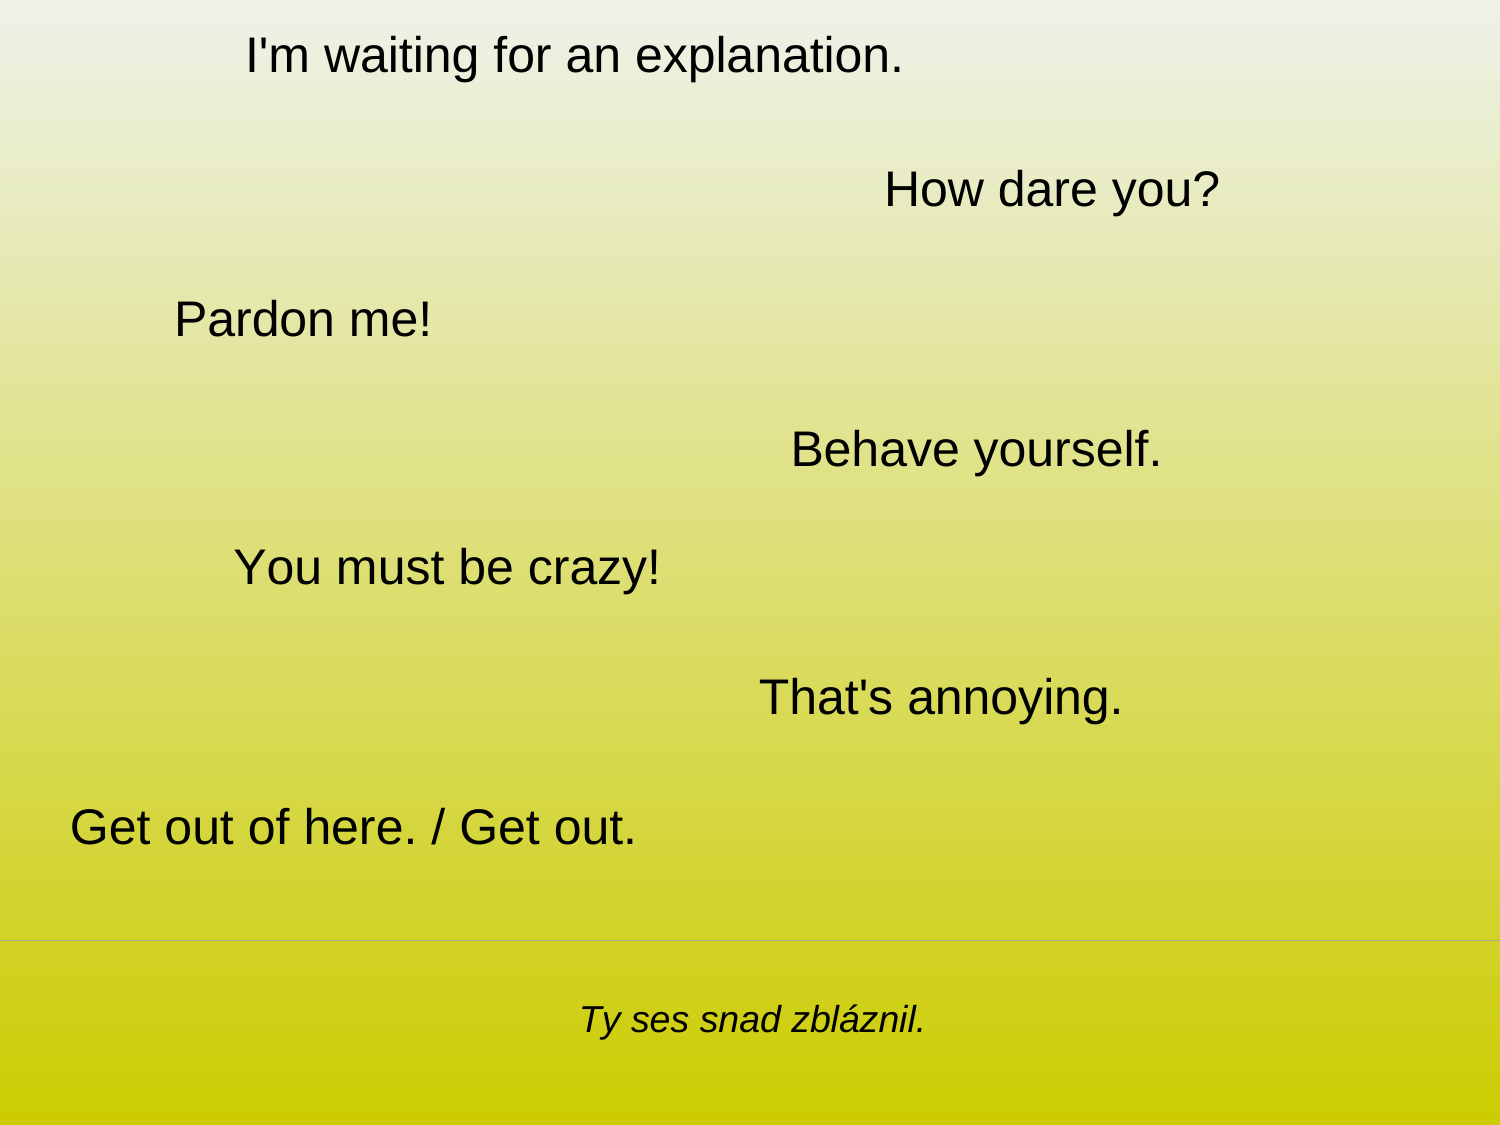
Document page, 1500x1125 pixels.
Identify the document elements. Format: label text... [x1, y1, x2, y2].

text_box That's annoying. [744, 656, 1152, 733]
text_box Get out of here. / Get out. [55, 786, 654, 863]
text_box Behave yourself. [775, 408, 1178, 485]
text_box Ty ses snad zbláznil. [564, 987, 942, 1049]
text_box I'm waiting for an explanation. [230, 14, 940, 90]
text_box How dare you? [869, 148, 1236, 225]
text_box You must be crazy! [218, 527, 1034, 603]
text_box Pardon me! [159, 278, 467, 355]
